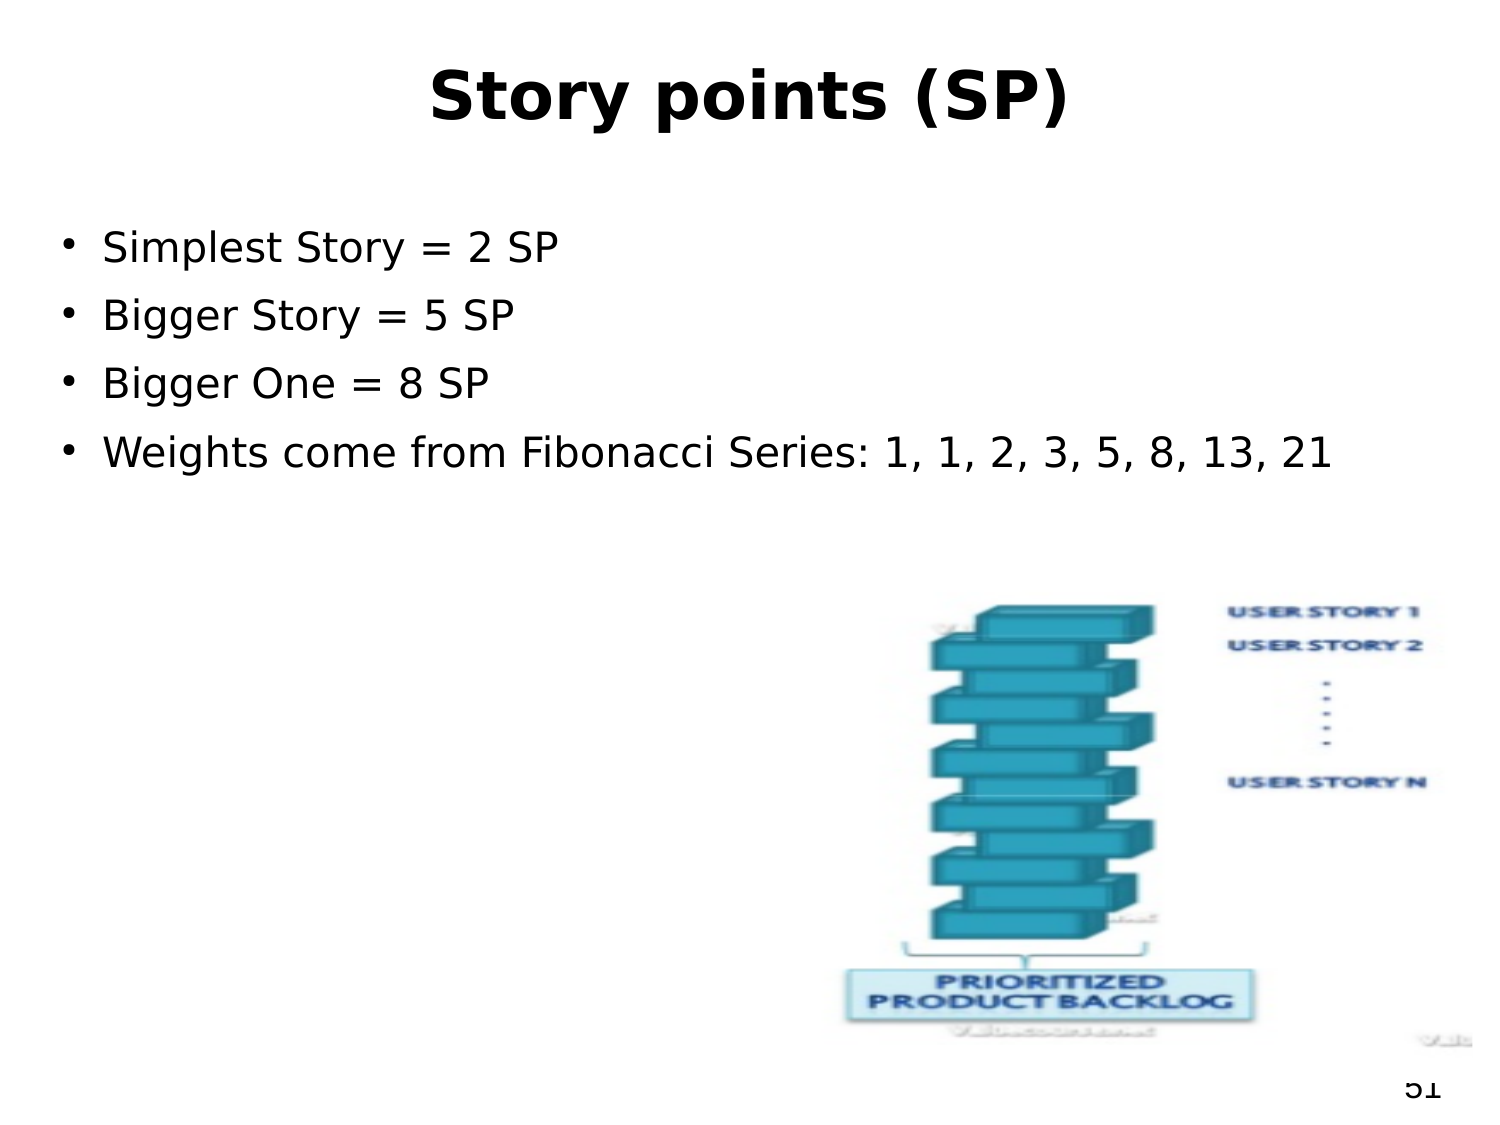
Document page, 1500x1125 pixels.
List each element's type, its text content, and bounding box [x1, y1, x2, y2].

list Simplest Story = 2 SP Bigger Story = 5 SP Bigger One = 8 SP Weights come from Fibonacci Series: 1, 1, 2, 3, 5, 8, 13, 21 [48, 220, 1399, 483]
title Story points (SP) [75, 44, 1425, 177]
picture [803, 589, 1473, 1083]
